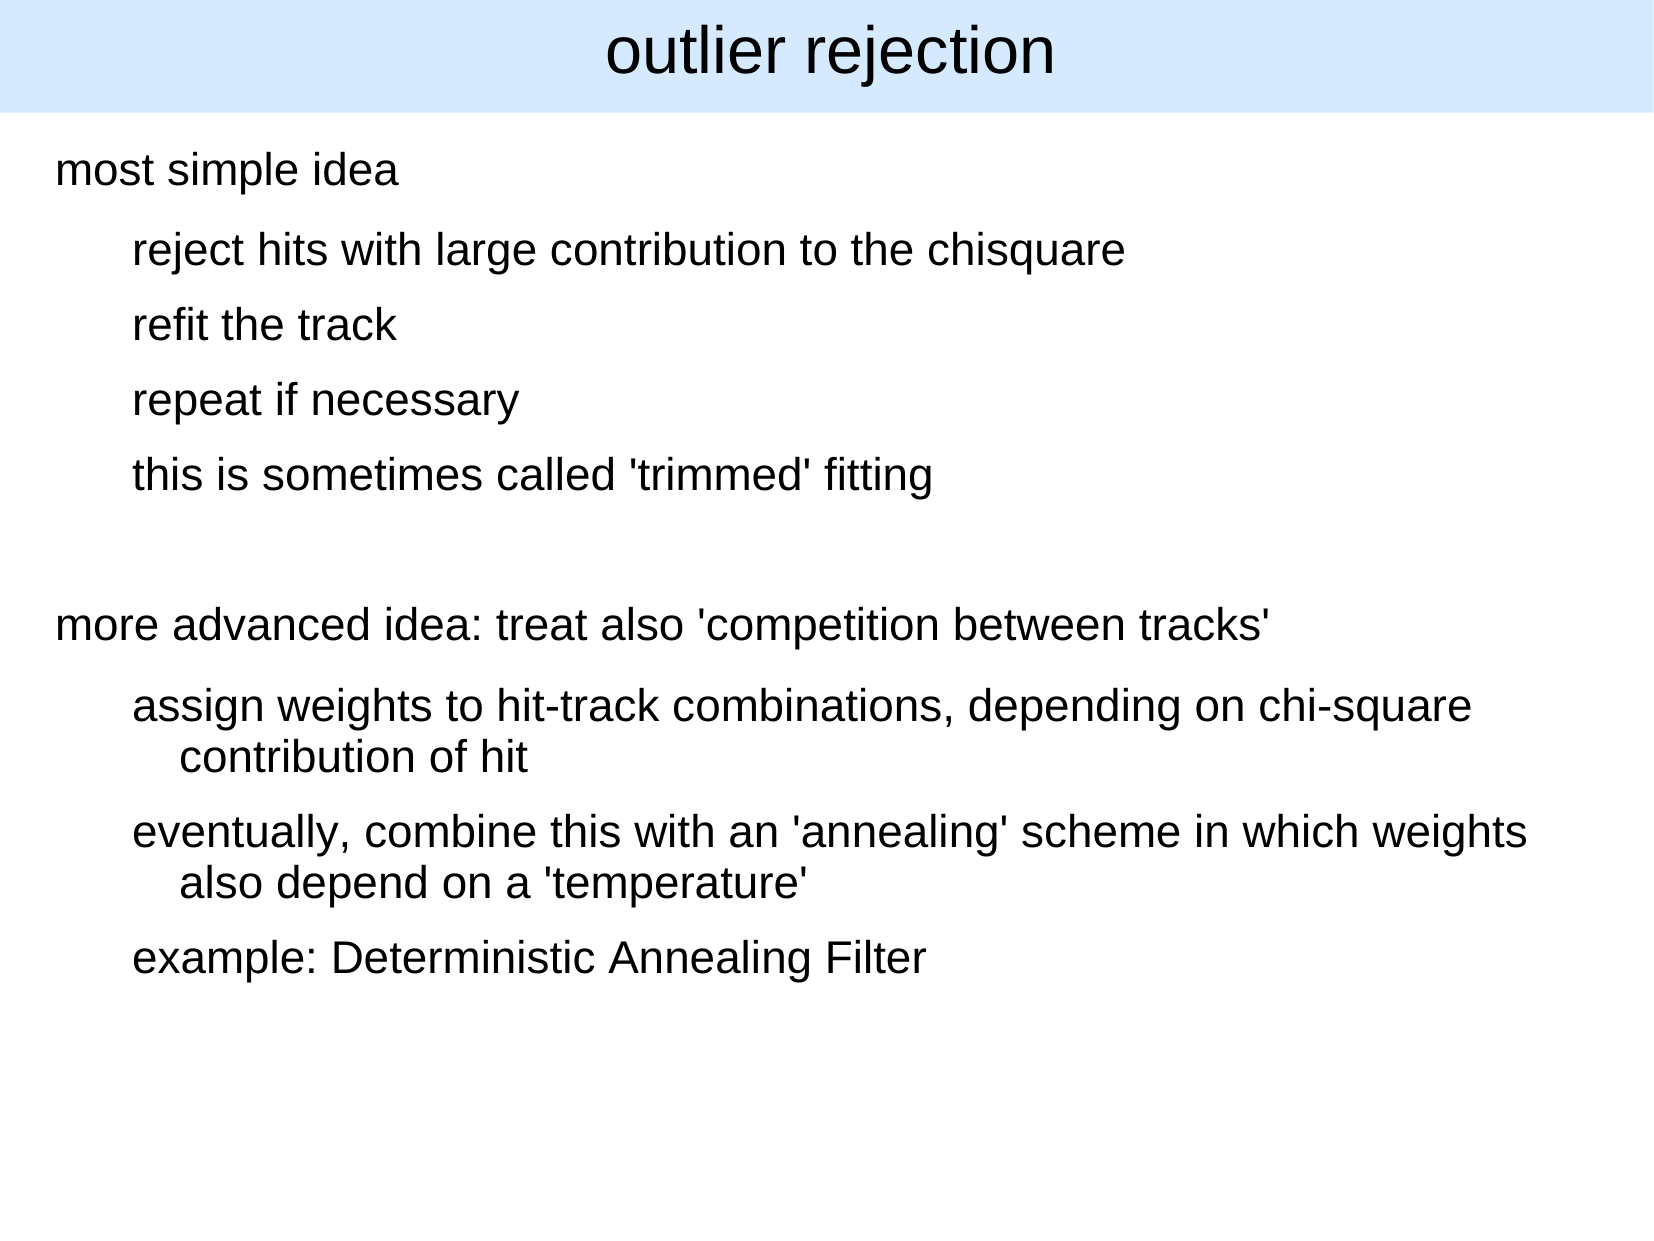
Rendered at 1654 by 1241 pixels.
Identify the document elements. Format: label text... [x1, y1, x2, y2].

title outlier rejection [86, 0, 1576, 100]
list most simple idea reject hits with large contribution to the chisquare refit the track repeat if necessary this is sometimes called 'trimmed' fitting more advanced idea: treat also 'competition between tracks' assign weights to hit-track combinations, depending on chi-square contribution of hit eventually, combine this with an 'annealing' scheme in which weights also depend on a 'temperature' example: Deterministic Annealing Filter [37, 143, 1613, 1184]
